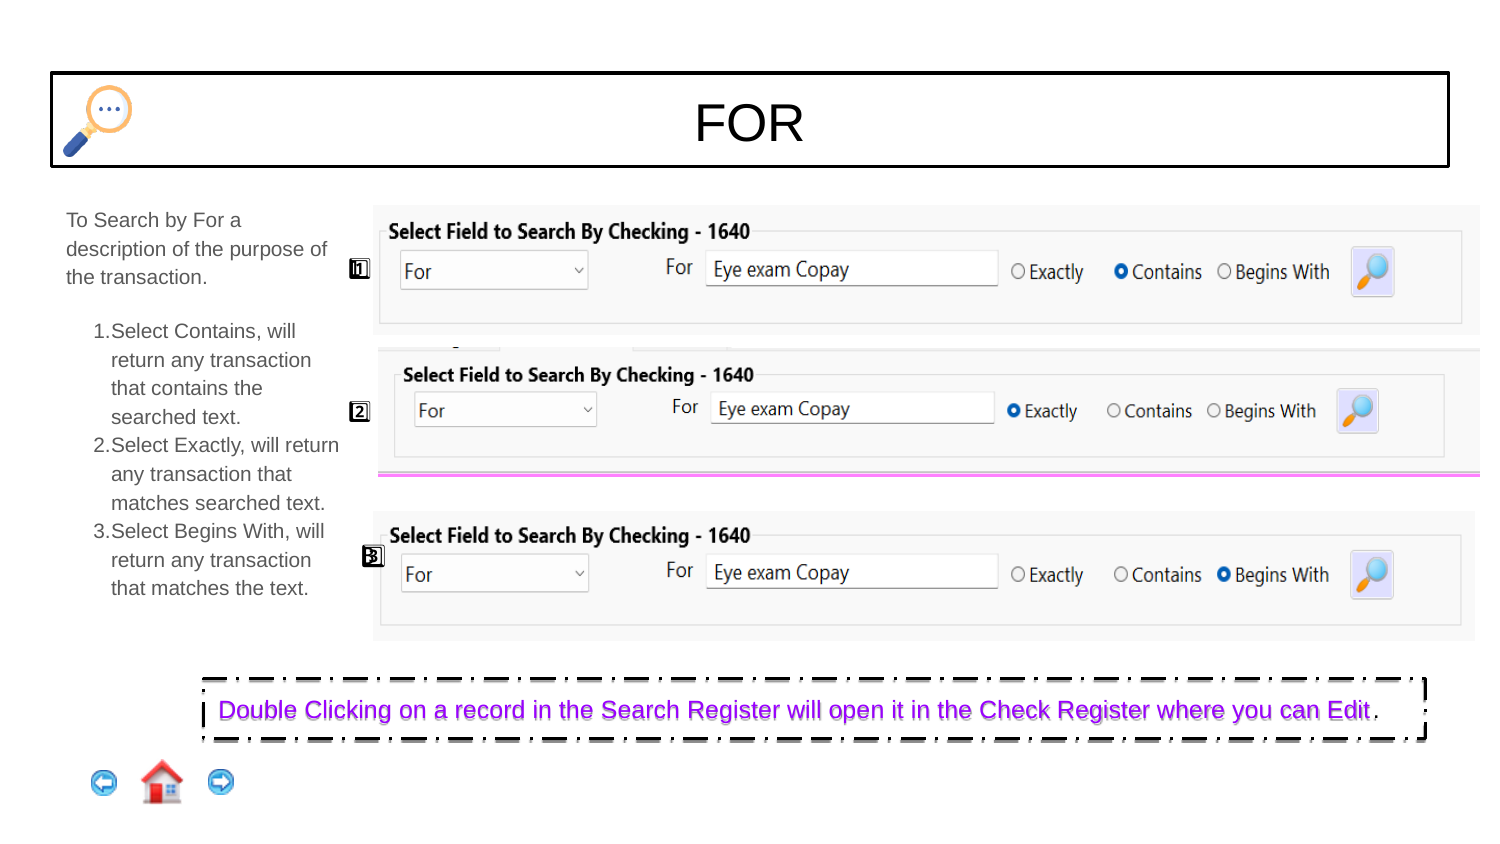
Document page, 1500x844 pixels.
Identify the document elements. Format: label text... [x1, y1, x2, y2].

picture [373, 205, 1480, 335]
picture [208, 769, 234, 795]
picture [378, 347, 1480, 477]
picture [63, 85, 132, 157]
picture [137, 758, 188, 809]
text_box 2️⃣ [333, 383, 401, 439]
text_box 1️⃣ [333, 240, 401, 296]
text_box 3️⃣ [333, 527, 401, 599]
title FOR [51, 72, 1449, 167]
list To Search by For a description of the purpose of the transaction. Select Contains, will return any transaction that contains the searched text. Select Exactly, will return any transaction that matches searched text. Select Begins With, will return any transaction that matches the text. [51, 188, 362, 749]
text_box Double Clicking on a record in the Search Register will open it in the Check Register where you can Edit. [203, 678, 1426, 739]
picture [373, 511, 1475, 641]
picture [91, 770, 117, 796]
